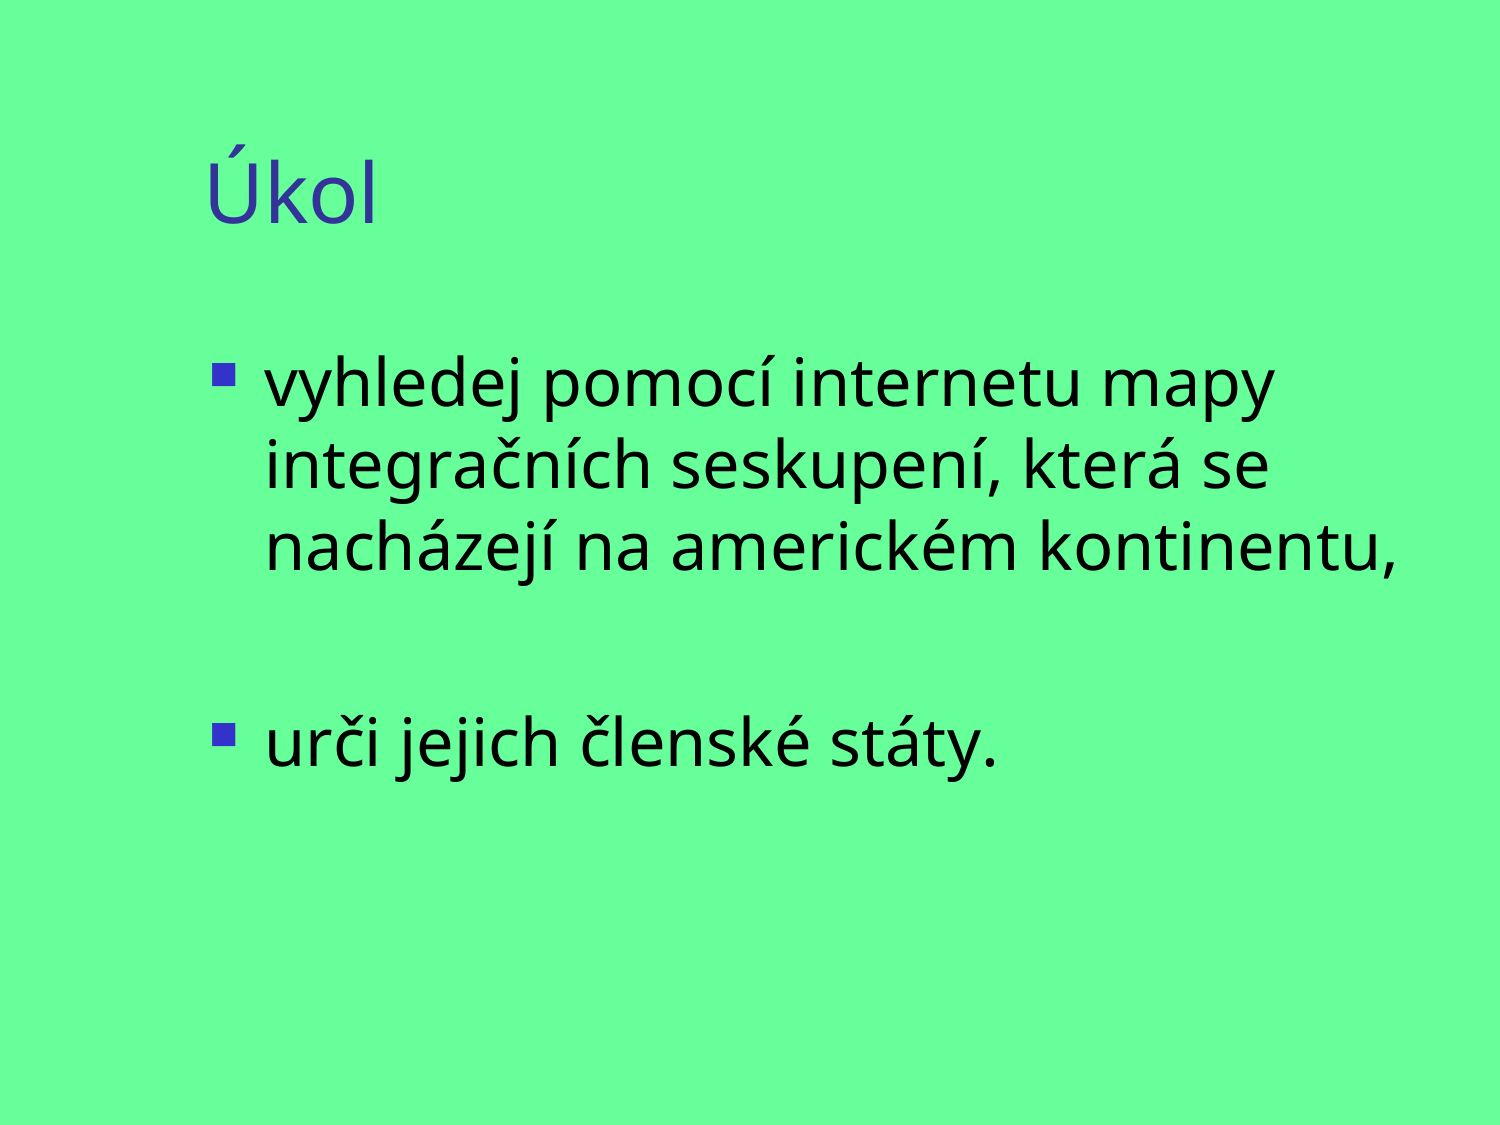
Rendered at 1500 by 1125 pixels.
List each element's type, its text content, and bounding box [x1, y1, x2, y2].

list vyhledej pomocí internetu mapy integračních seskupení, která se nacházejí na americkém kontinentu, urči jejich členské státy. [193, 331, 1469, 1007]
title Úkol [188, 7, 1468, 248]
